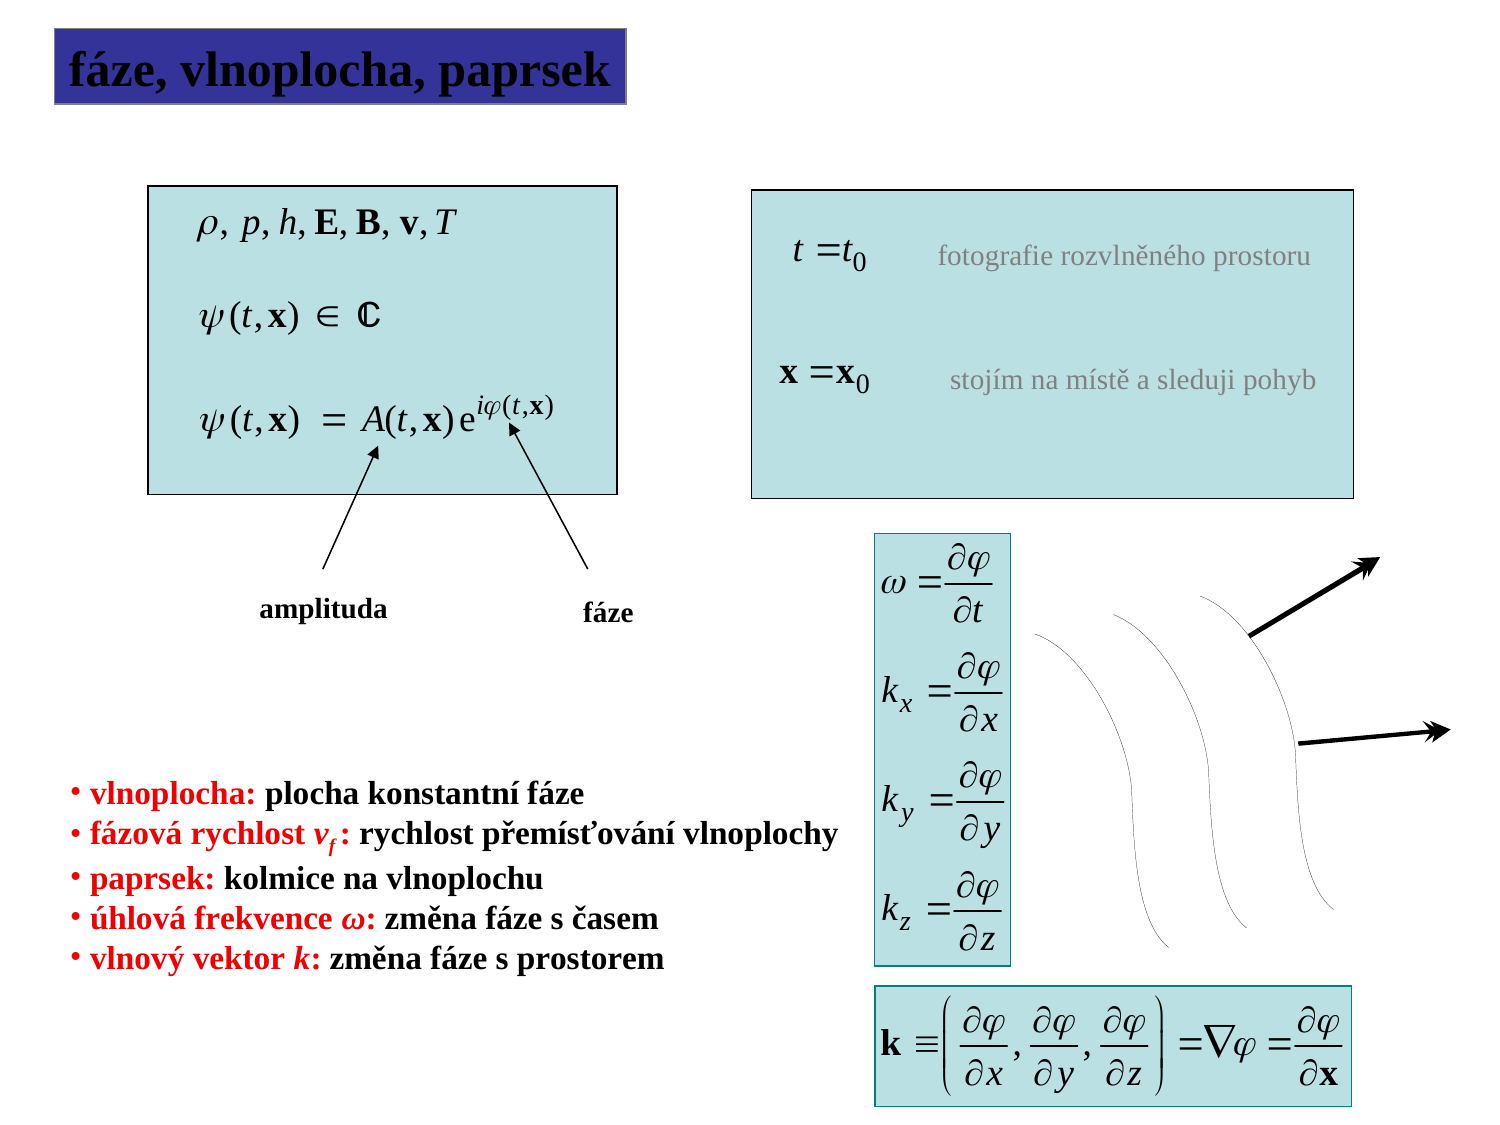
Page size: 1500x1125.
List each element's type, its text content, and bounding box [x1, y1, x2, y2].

text_box [147, 185, 617, 495]
chart [876, 986, 1351, 1106]
chart [196, 293, 391, 344]
chart [875, 534, 1010, 966]
text_box [751, 189, 1354, 499]
text_box [358, 447, 546, 495]
chart [773, 346, 877, 403]
chart [189, 200, 468, 251]
chart [788, 223, 873, 281]
text_box amplituda [244, 581, 403, 632]
text_box fáze, vlnoplocha, paprsek [54, 28, 626, 104]
chart [197, 384, 560, 447]
text_box stojím na místě a sleduji pohyb [935, 353, 1332, 404]
text_box vlnoplocha: plocha konstantní fáze fázová rychlost vf : rychlost přemísťování vlnoplochy paprsek: kolmice na vlnoplochu úhlová frekvence ω: změna fáze s časem vlnový vektor k: změna fáze s prostorem [55, 763, 855, 984]
text_box fáze [568, 585, 649, 637]
chart [1034, 556, 1452, 950]
text_box fotografie rozvlněného prostoru [922, 228, 1327, 280]
